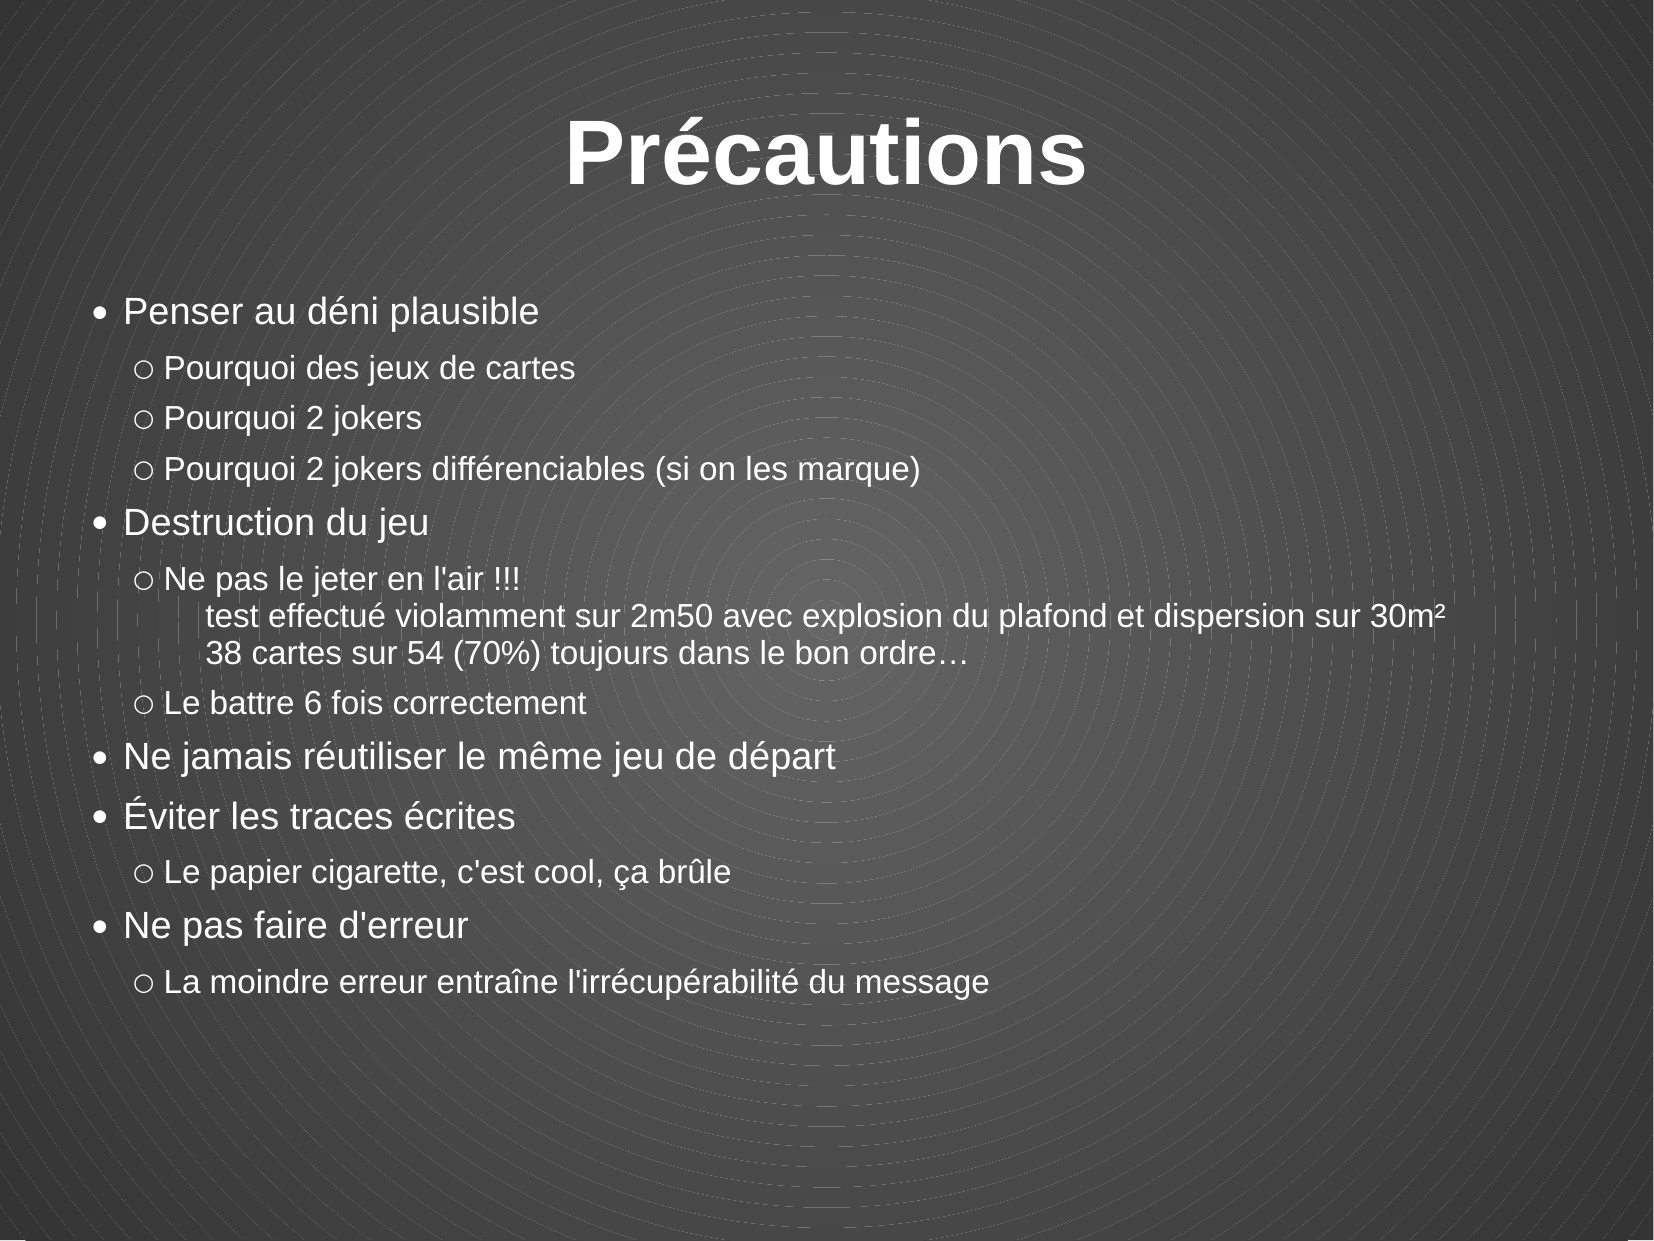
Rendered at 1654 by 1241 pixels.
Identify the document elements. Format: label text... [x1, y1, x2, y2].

title Précautions [82, 49, 1571, 257]
list Penser au déni plausible Pourquoi des jeux de cartes Pourquoi 2 jokers Pourquoi 2 jokers différenciables (si on les marque) Destruction du jeu Ne pas le jeter en l'air !!! test effectué violamment sur 2m50 avec explosion du plafond et dispersion sur 30m² 38 cartes sur 54 (70%) toujours dans le bon ordre… Le battre 6 fois correctement Ne jamais réutiliser le même jeu de départ Éviter les traces écrites Le papier cigarette, c'est cool, ça brûle Ne pas faire d'erreur La moindre erreur entraîne l'irrécupérabilité du message [82, 290, 1571, 1010]
